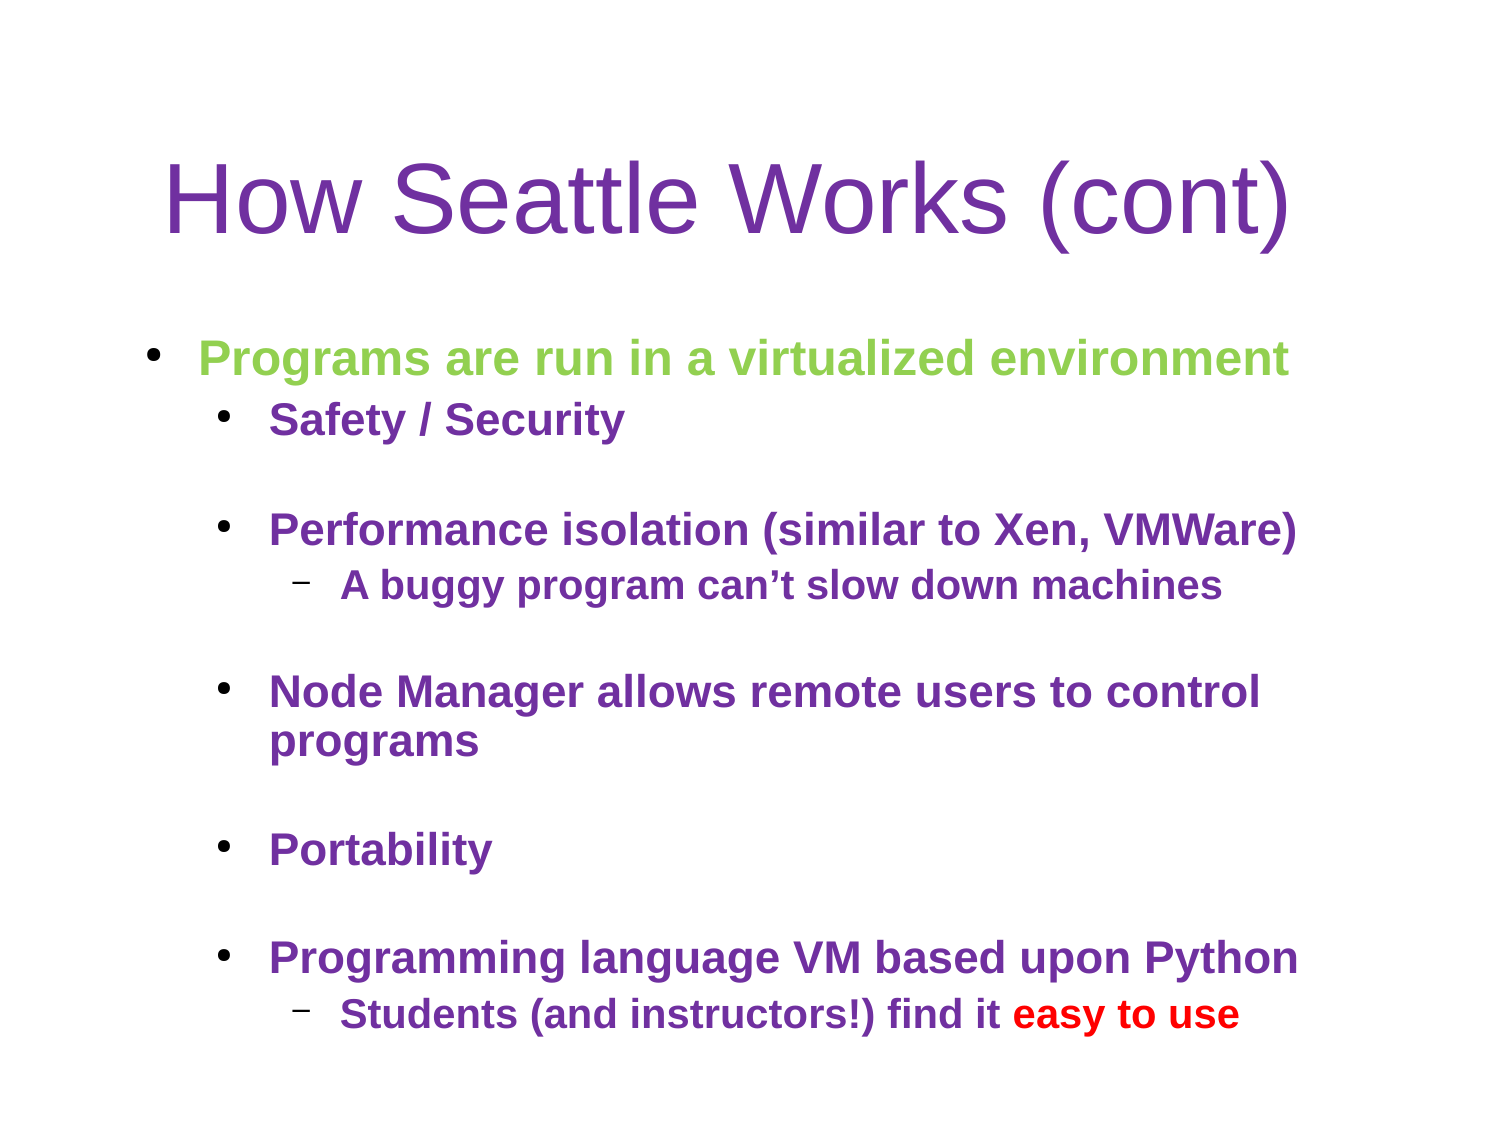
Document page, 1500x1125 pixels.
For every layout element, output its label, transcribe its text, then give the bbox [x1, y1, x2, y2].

list Programs are run in a virtualized environment Safety / Security Performance isolation (similar to Xen, VMWare) A buggy program can’t slow down machines Node Manager allows remote users to control programs Portability Programming language VM based upon Python Students (and instructors!) find it easy to use [112, 324, 1388, 1045]
title How Seattle Works (cont) [112, 99, 1388, 288]
